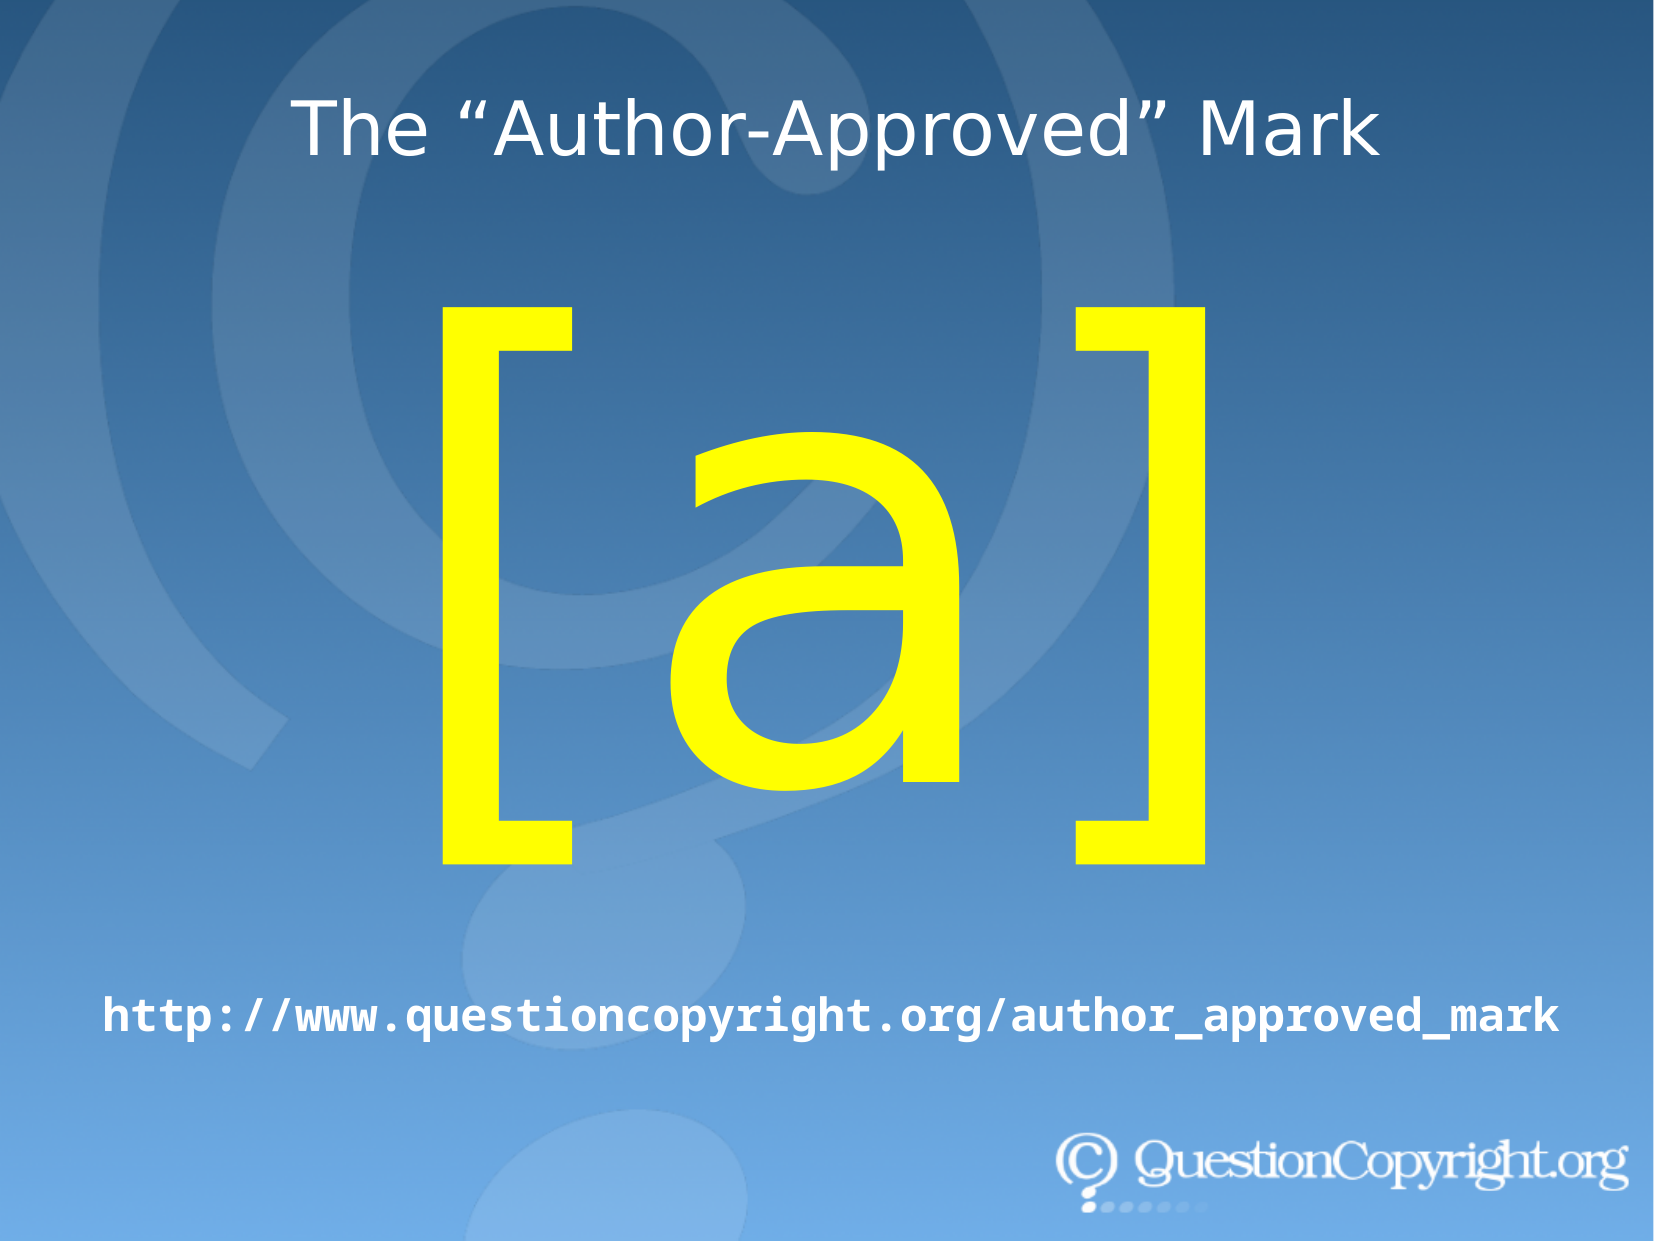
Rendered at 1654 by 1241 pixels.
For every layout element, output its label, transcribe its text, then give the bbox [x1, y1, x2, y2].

picture [0, 0, 1654, 1241]
text_box The “Author-Approved” Mark [277, 78, 1397, 181]
text_box http://www.questioncopyright.org/author_approved_mark [87, 975, 1576, 1045]
text_box [a] [375, 194, 1276, 938]
